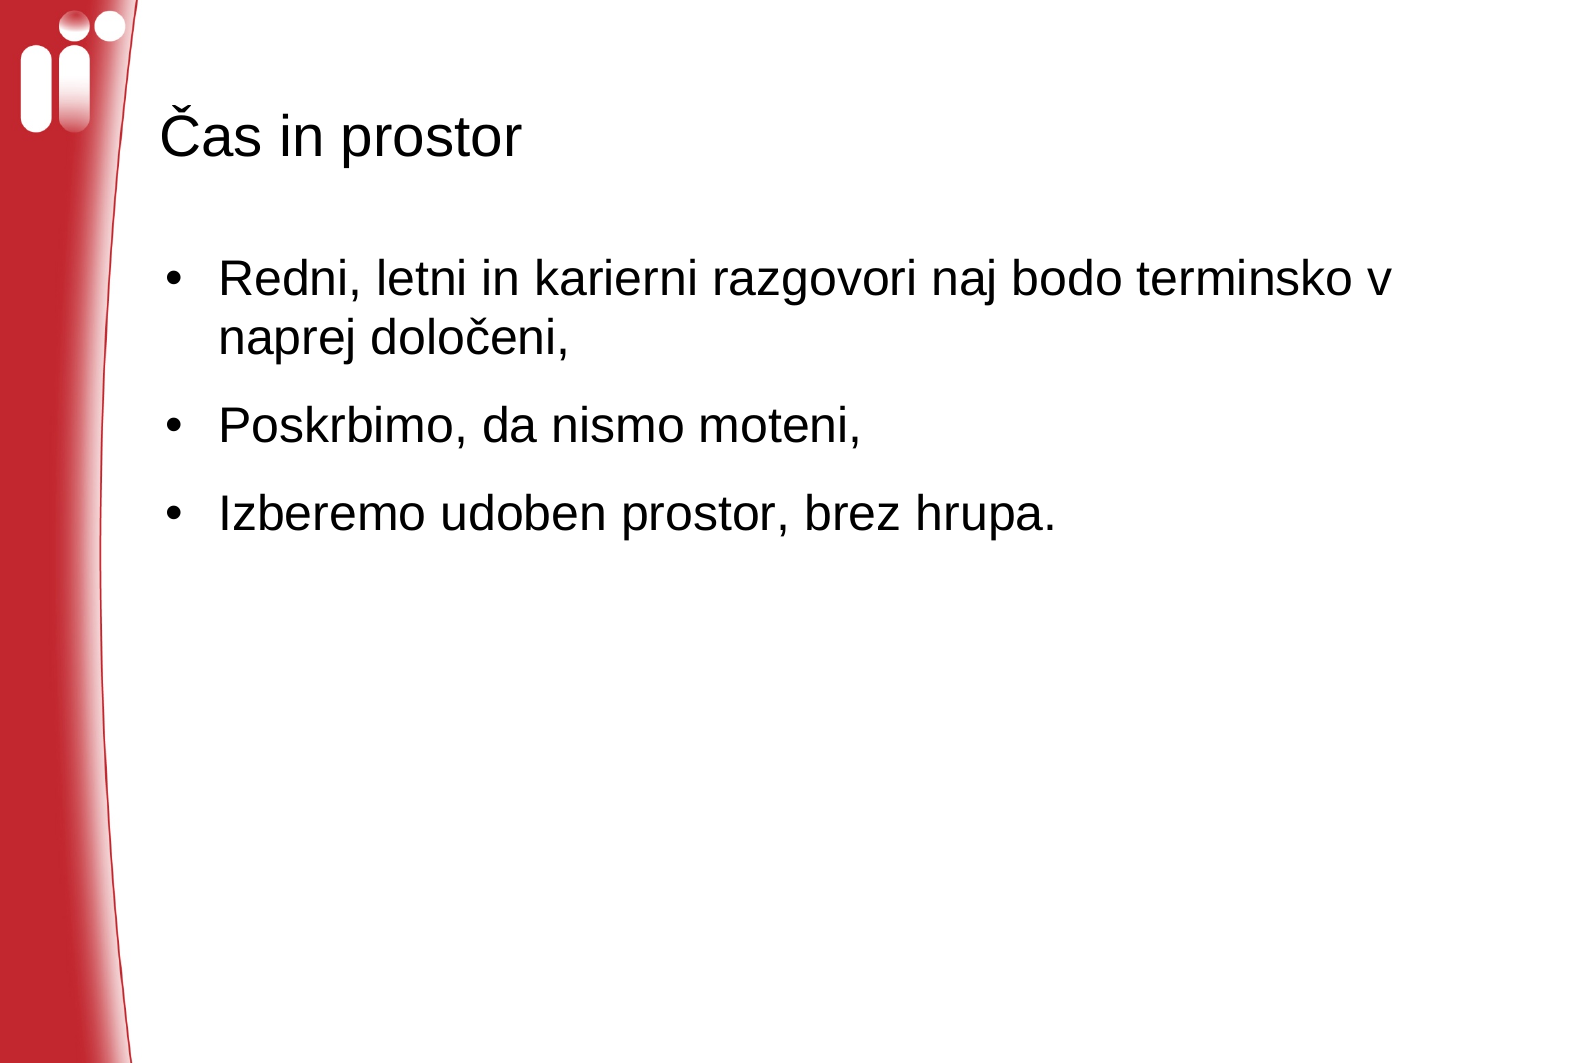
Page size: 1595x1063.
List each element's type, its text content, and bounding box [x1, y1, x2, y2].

picture [0, 0, 1414, 1063]
list Redni, letni in karierni razgovori naj bodo terminsko v naprej določeni, Poskrbimo, da nismo moteni, Izberemo udoben prostor, brez hrupa. [147, 248, 1515, 1063]
title Čas in prostor [159, 22, 1515, 248]
